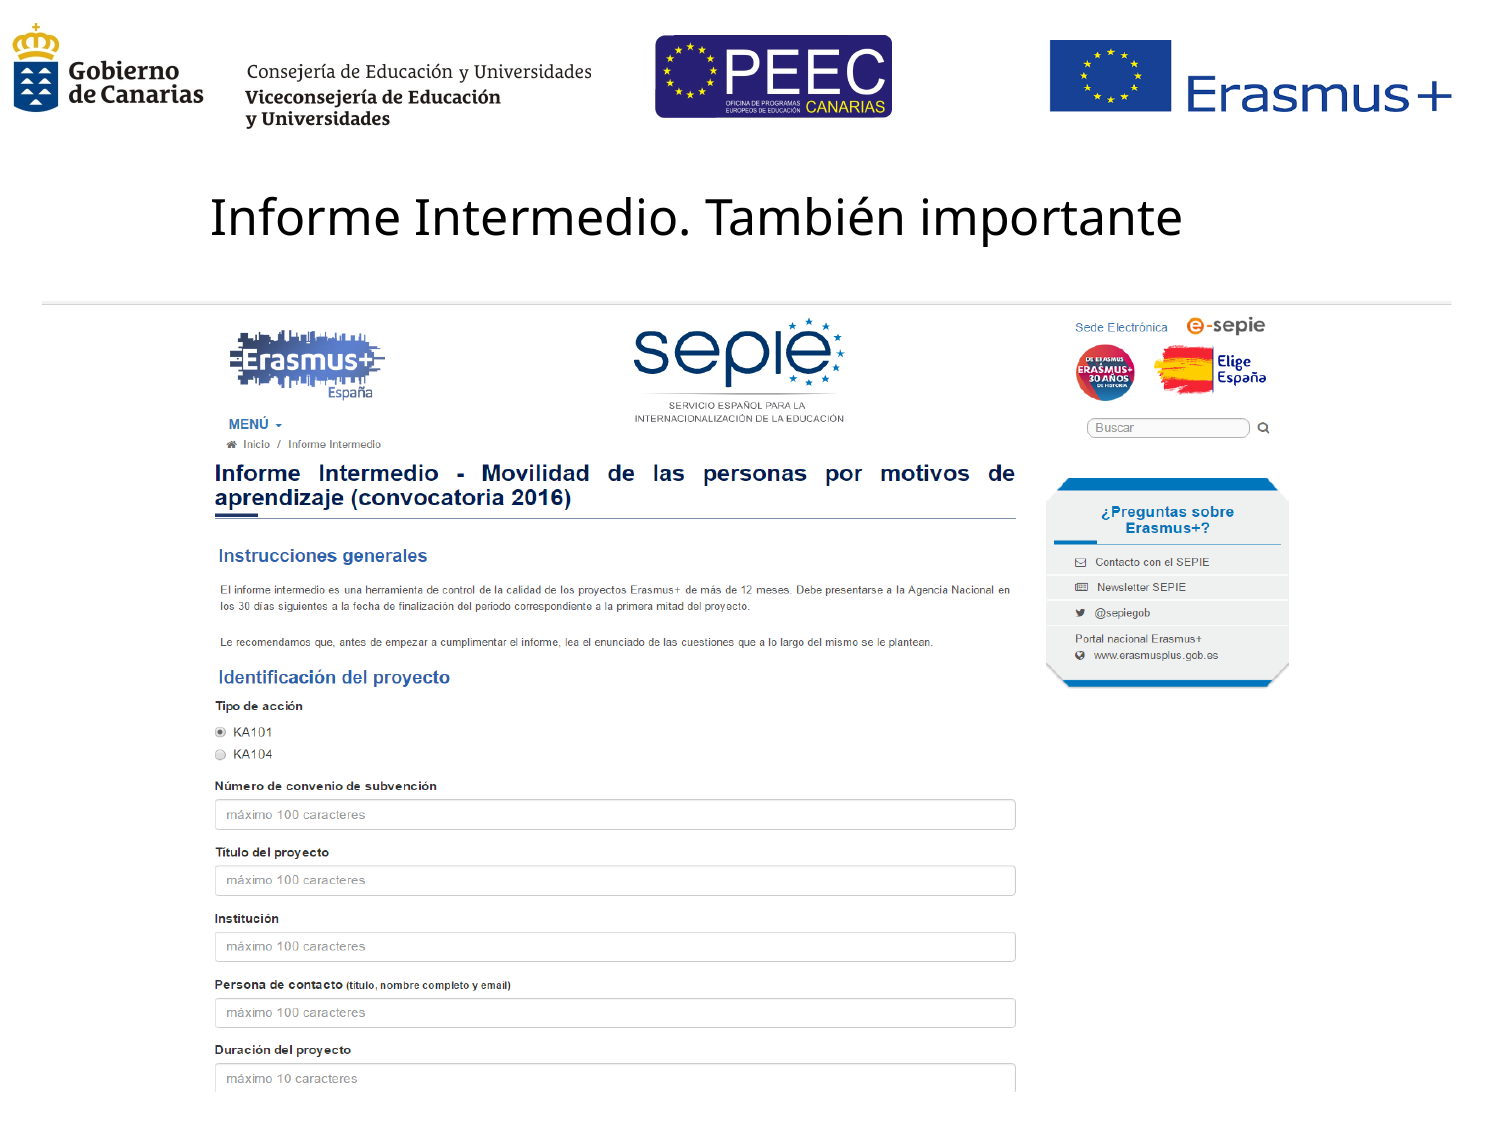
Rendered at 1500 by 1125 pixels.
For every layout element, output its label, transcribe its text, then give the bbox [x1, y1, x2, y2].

picture [12, 23, 591, 130]
picture [655, 35, 892, 118]
picture [42, 301, 1452, 1092]
picture [1049, 40, 1452, 112]
text_box Informe Intermedio. También importante [73, 159, 1311, 272]
